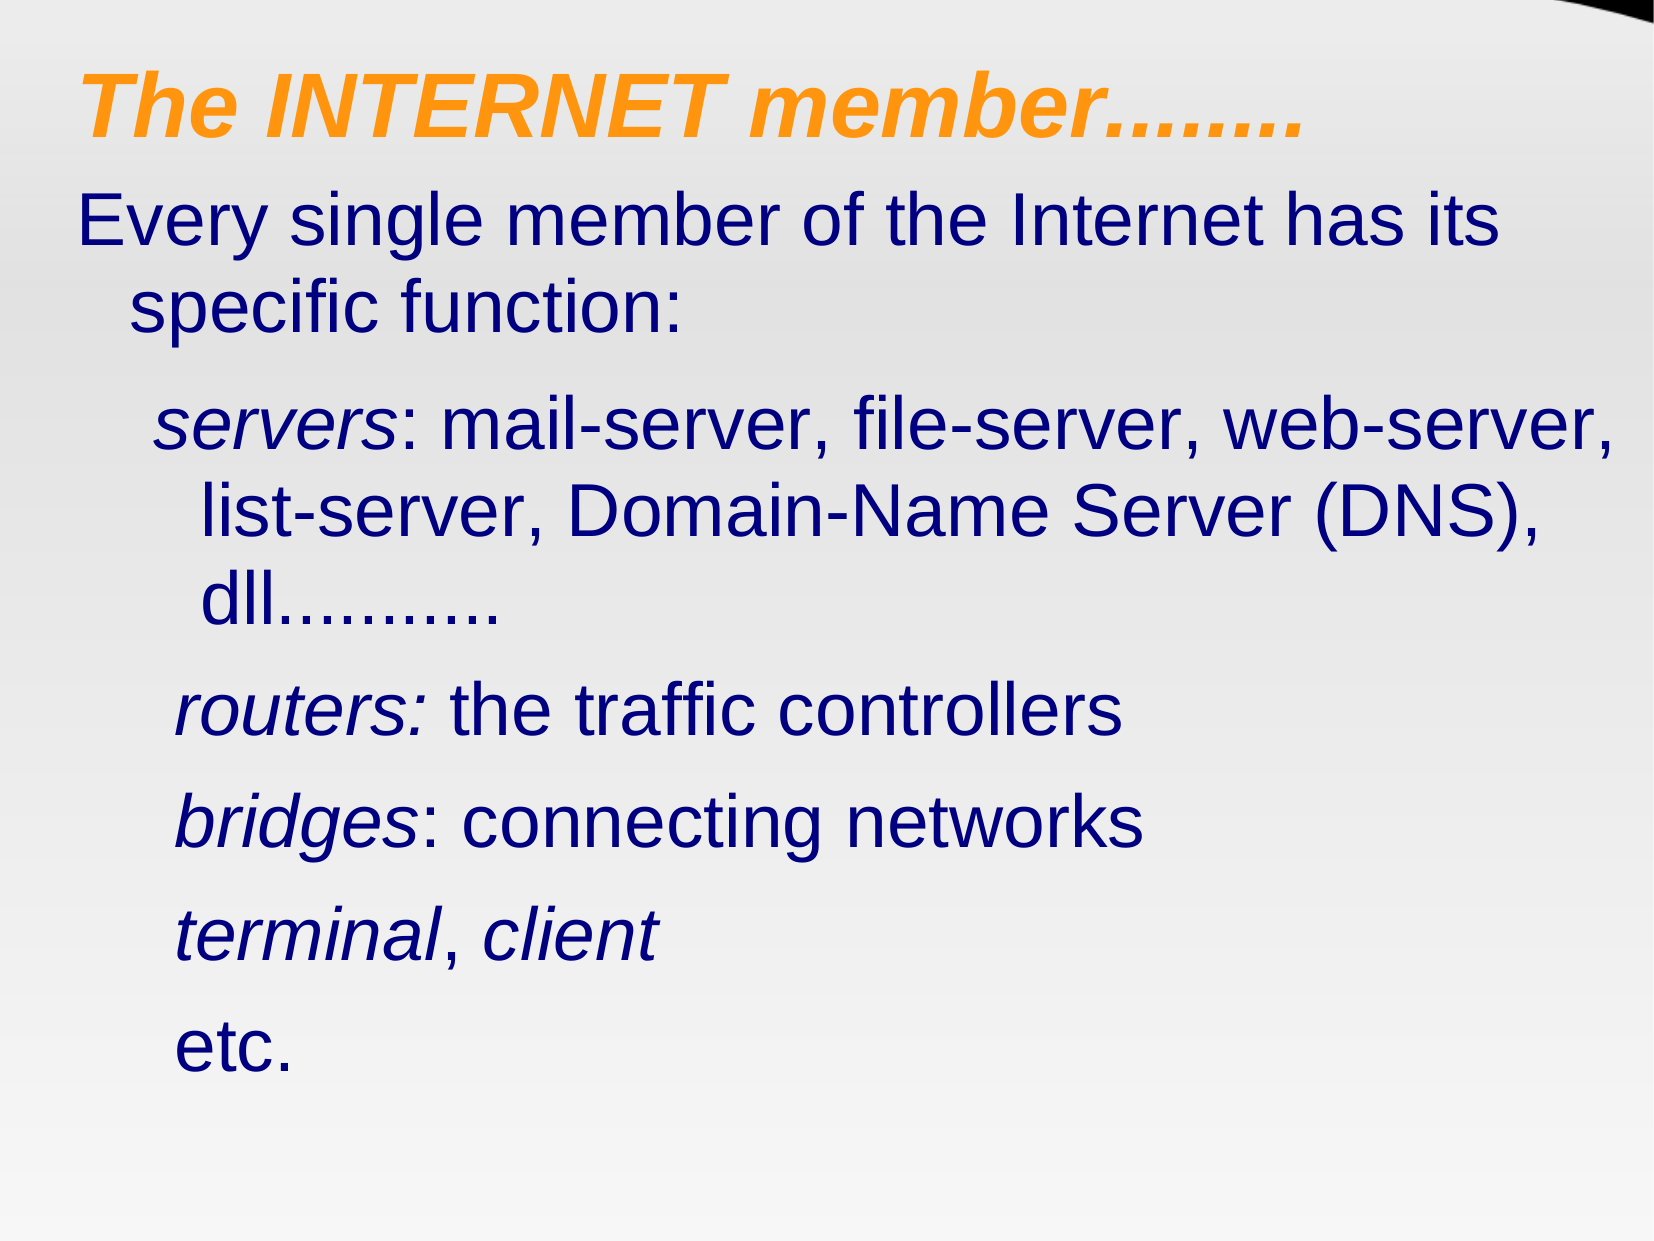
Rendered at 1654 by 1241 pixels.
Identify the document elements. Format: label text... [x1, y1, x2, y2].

list Every single member of the Internet has its specific function: servers: mail-server, file-server, web-server, list-server, Domain-Name Server (DNS), dll........... routers: the traffic controllers bridges‏: connecting networks terminal, client etc. [59, 174, 1624, 1211]
title The INTERNET member........ [76, 7, 1565, 174]
picture [0, 0, 1654, 1241]
